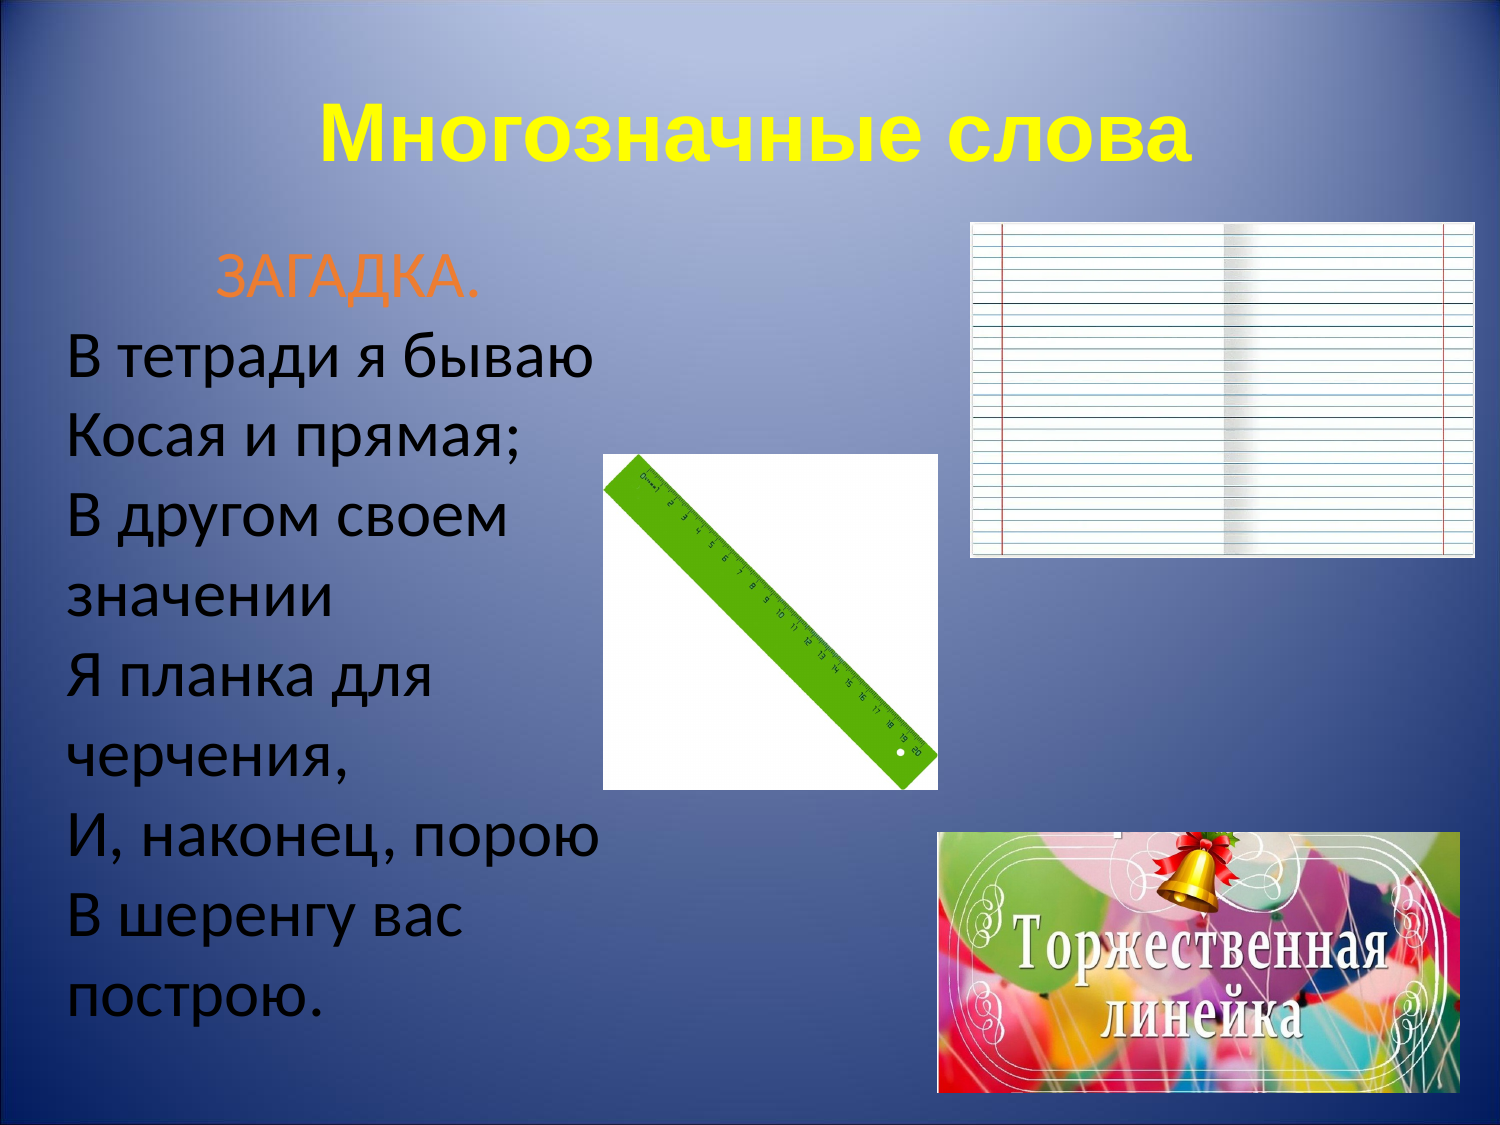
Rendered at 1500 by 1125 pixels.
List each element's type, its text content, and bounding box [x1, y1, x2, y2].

picture [970, 222, 1475, 558]
text_box ЗАГАДКА. В тетради я бываю Косая и прямая; В другом своем значении Я планка для черчения, И, наконец, порою В шеренгу вас построю. [51, 223, 690, 1038]
picture [937, 832, 1460, 1093]
picture [603, 454, 938, 790]
text_box Многозначные слова [304, 70, 1208, 186]
